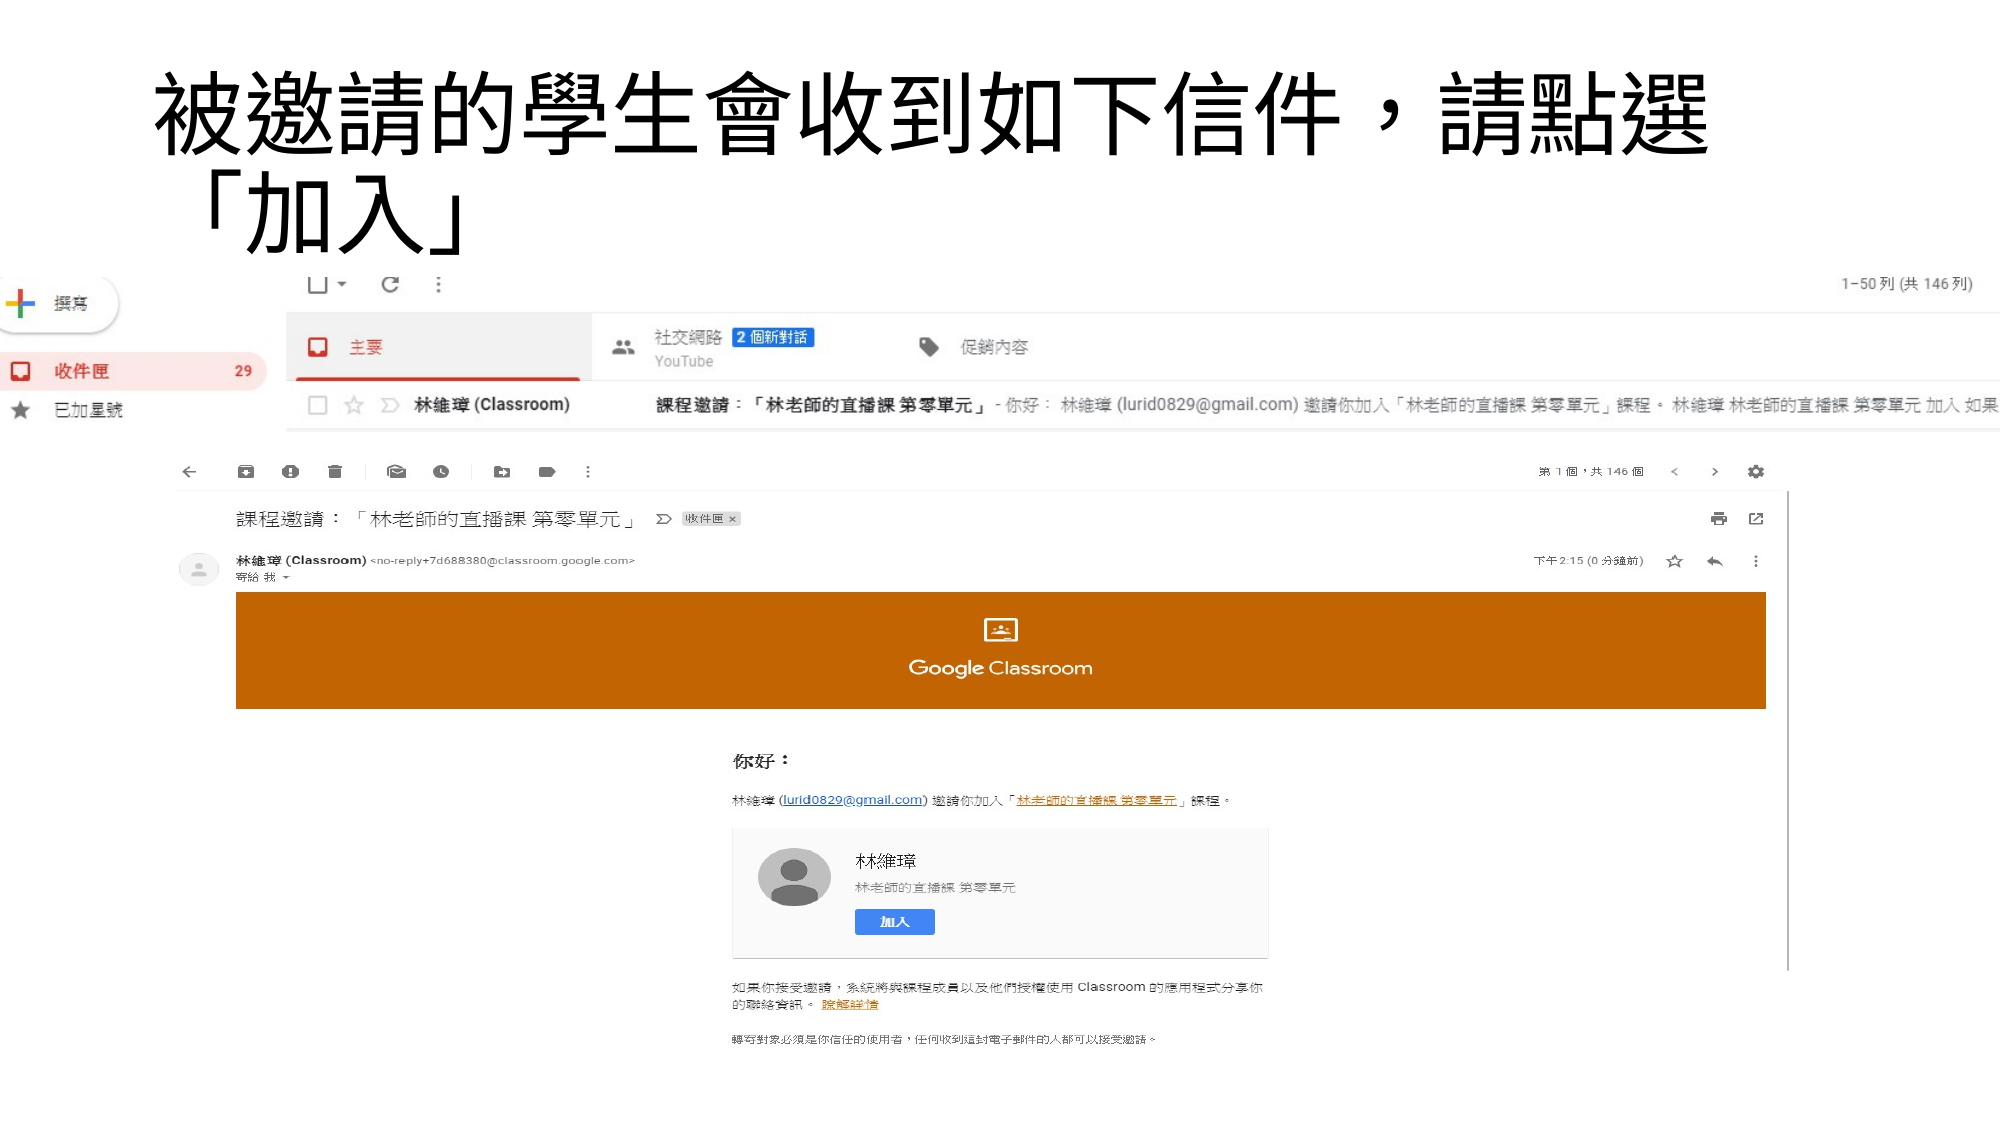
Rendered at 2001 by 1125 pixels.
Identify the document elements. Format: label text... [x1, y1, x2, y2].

picture [0, 277, 2000, 432]
picture [175, 460, 1789, 1079]
title 被邀請的學生會收到如下信件，請點選「加入」 [137, 59, 1863, 278]
